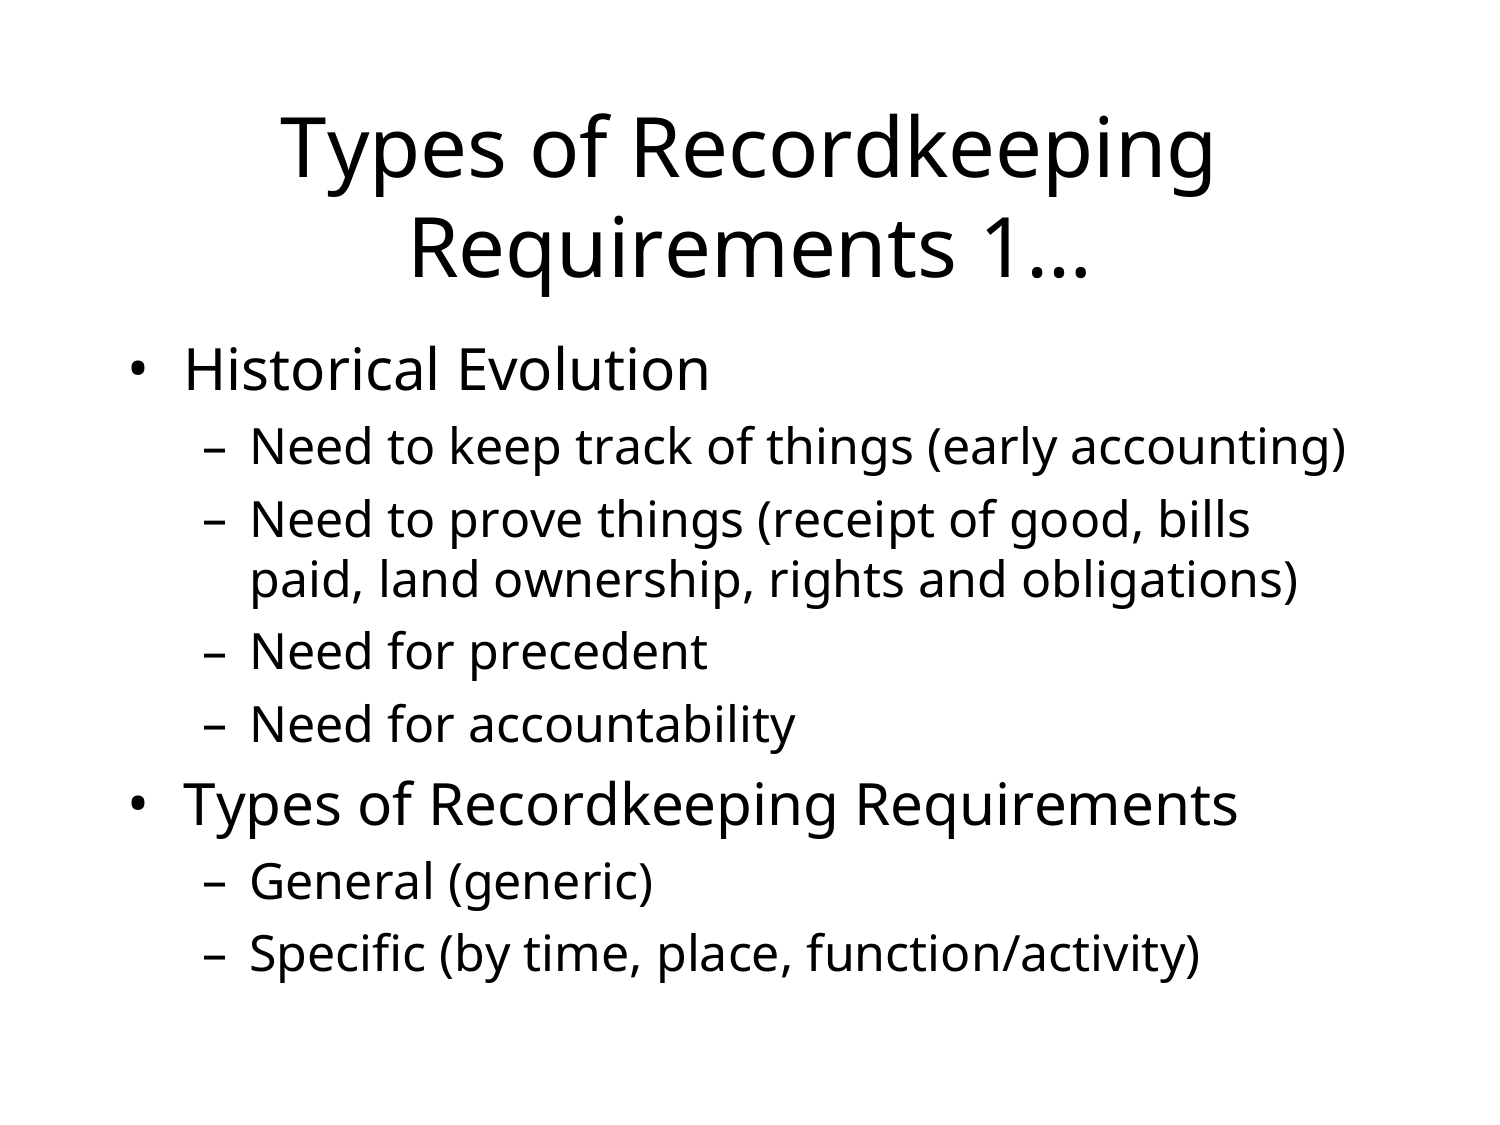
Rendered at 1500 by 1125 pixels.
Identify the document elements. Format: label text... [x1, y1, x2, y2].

title Types of Recordkeeping Requirements 1… [0, 86, 1500, 302]
list Historical Evolution Need to keep track of things (early accounting) Need to prove things (receipt of good, bills paid, land ownership, rights and obligations) Need for precedent Need for accountability Types of Recordkeeping Requirements General (generic) Specific (by time, place, function/activity) [112, 324, 1388, 1001]
